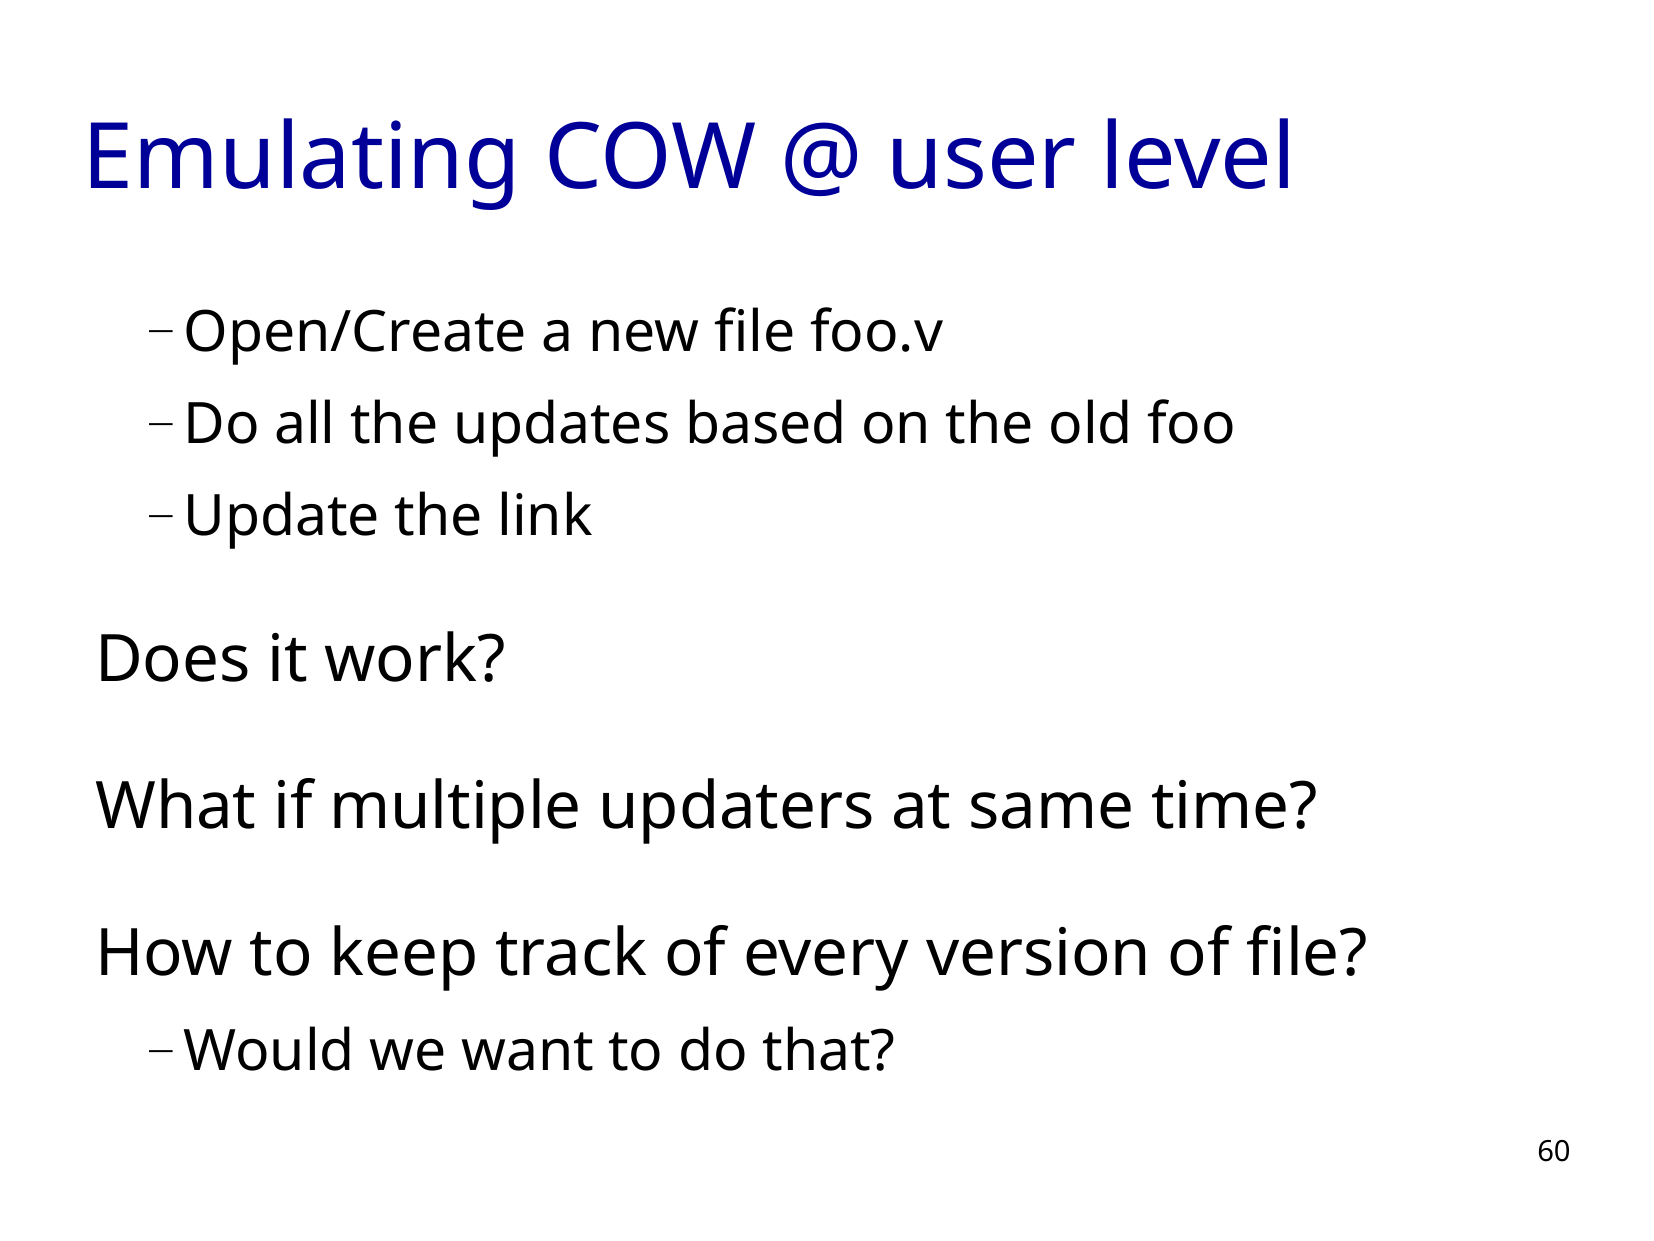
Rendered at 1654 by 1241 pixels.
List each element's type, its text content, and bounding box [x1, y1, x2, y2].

list Open/Create a new file foo.v Do all the updates based on the old foo Update the link Does it work? What if multiple updaters at same time? How to keep track of every version of file? Would we want to do that? [60, 290, 1571, 1096]
title Emulating COW @ user level [82, 49, 1571, 257]
